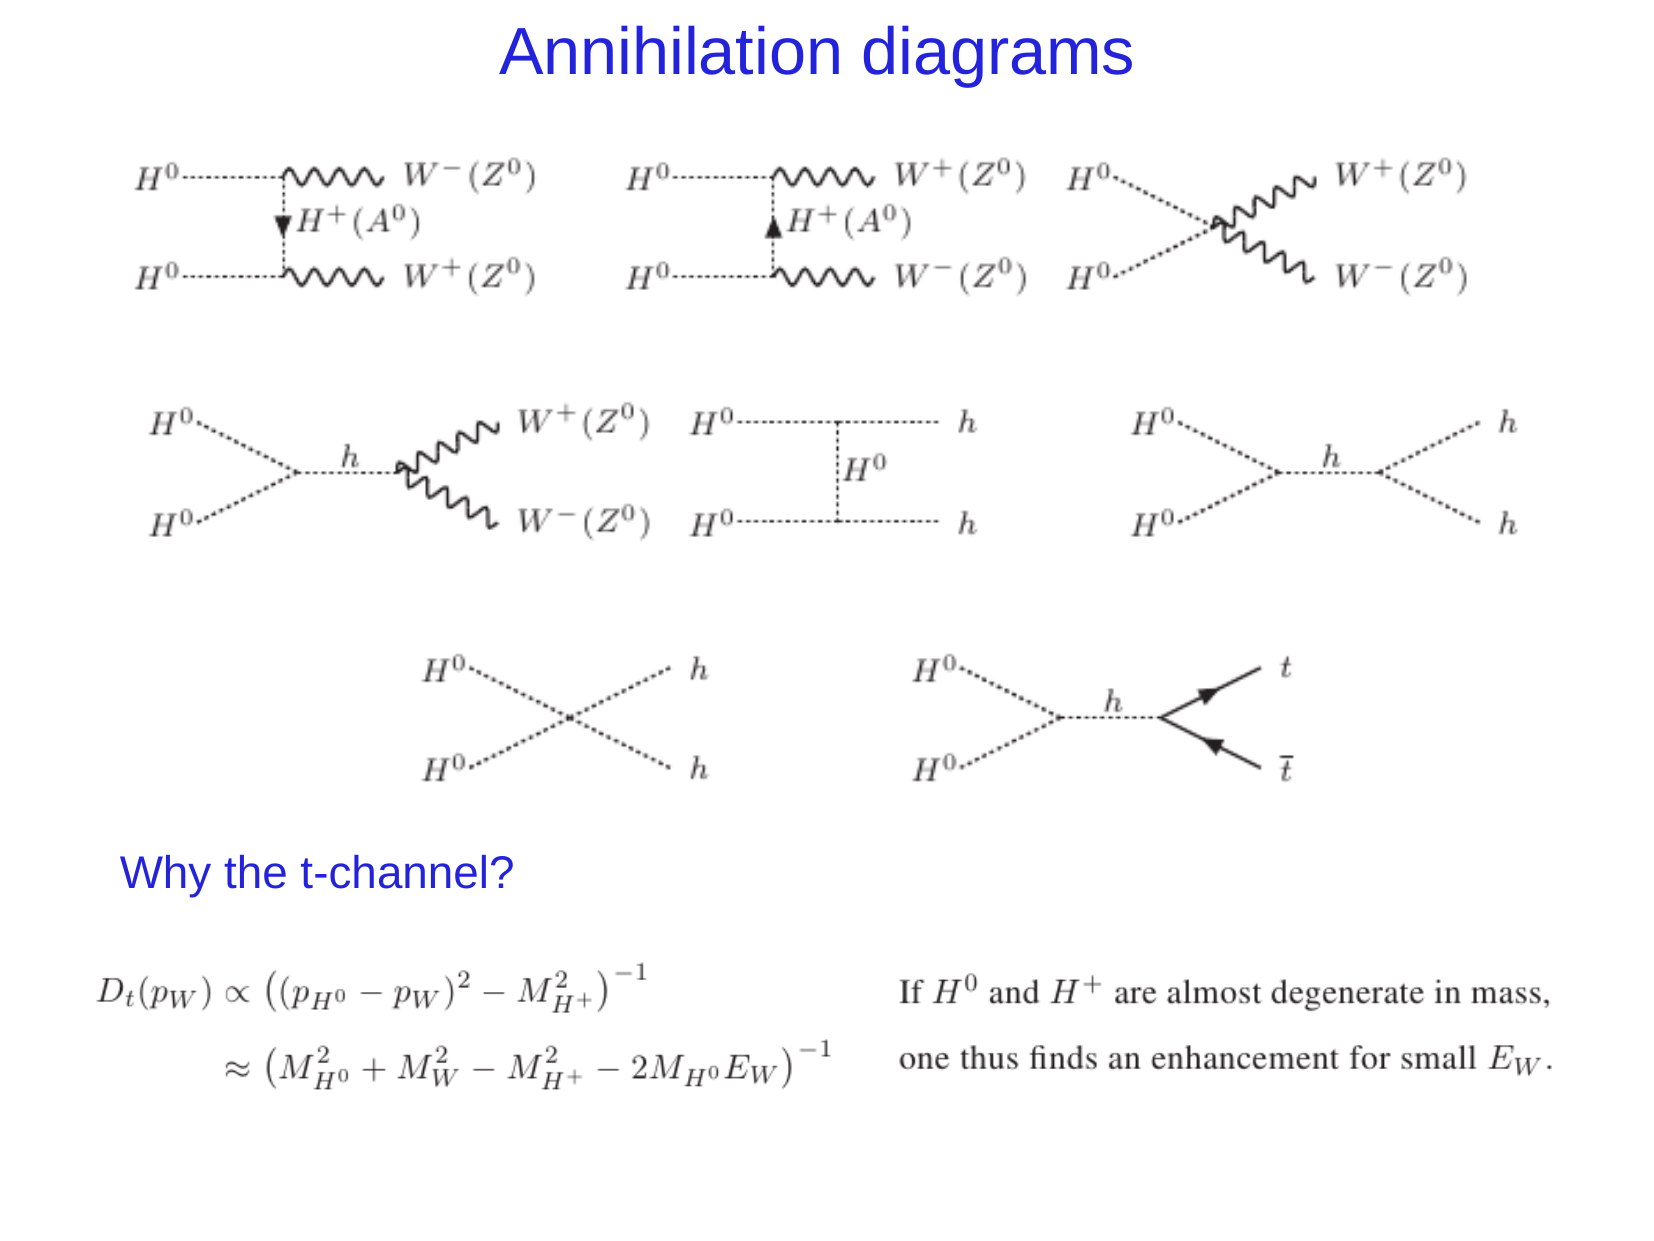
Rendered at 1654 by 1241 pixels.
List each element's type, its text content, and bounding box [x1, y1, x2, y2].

picture [45, 955, 848, 1111]
picture [34, 36, 1587, 875]
picture [870, 958, 1566, 1081]
text_box Why the t-channel? [105, 840, 530, 907]
title Annihilation diagrams [82, 0, 1571, 180]
